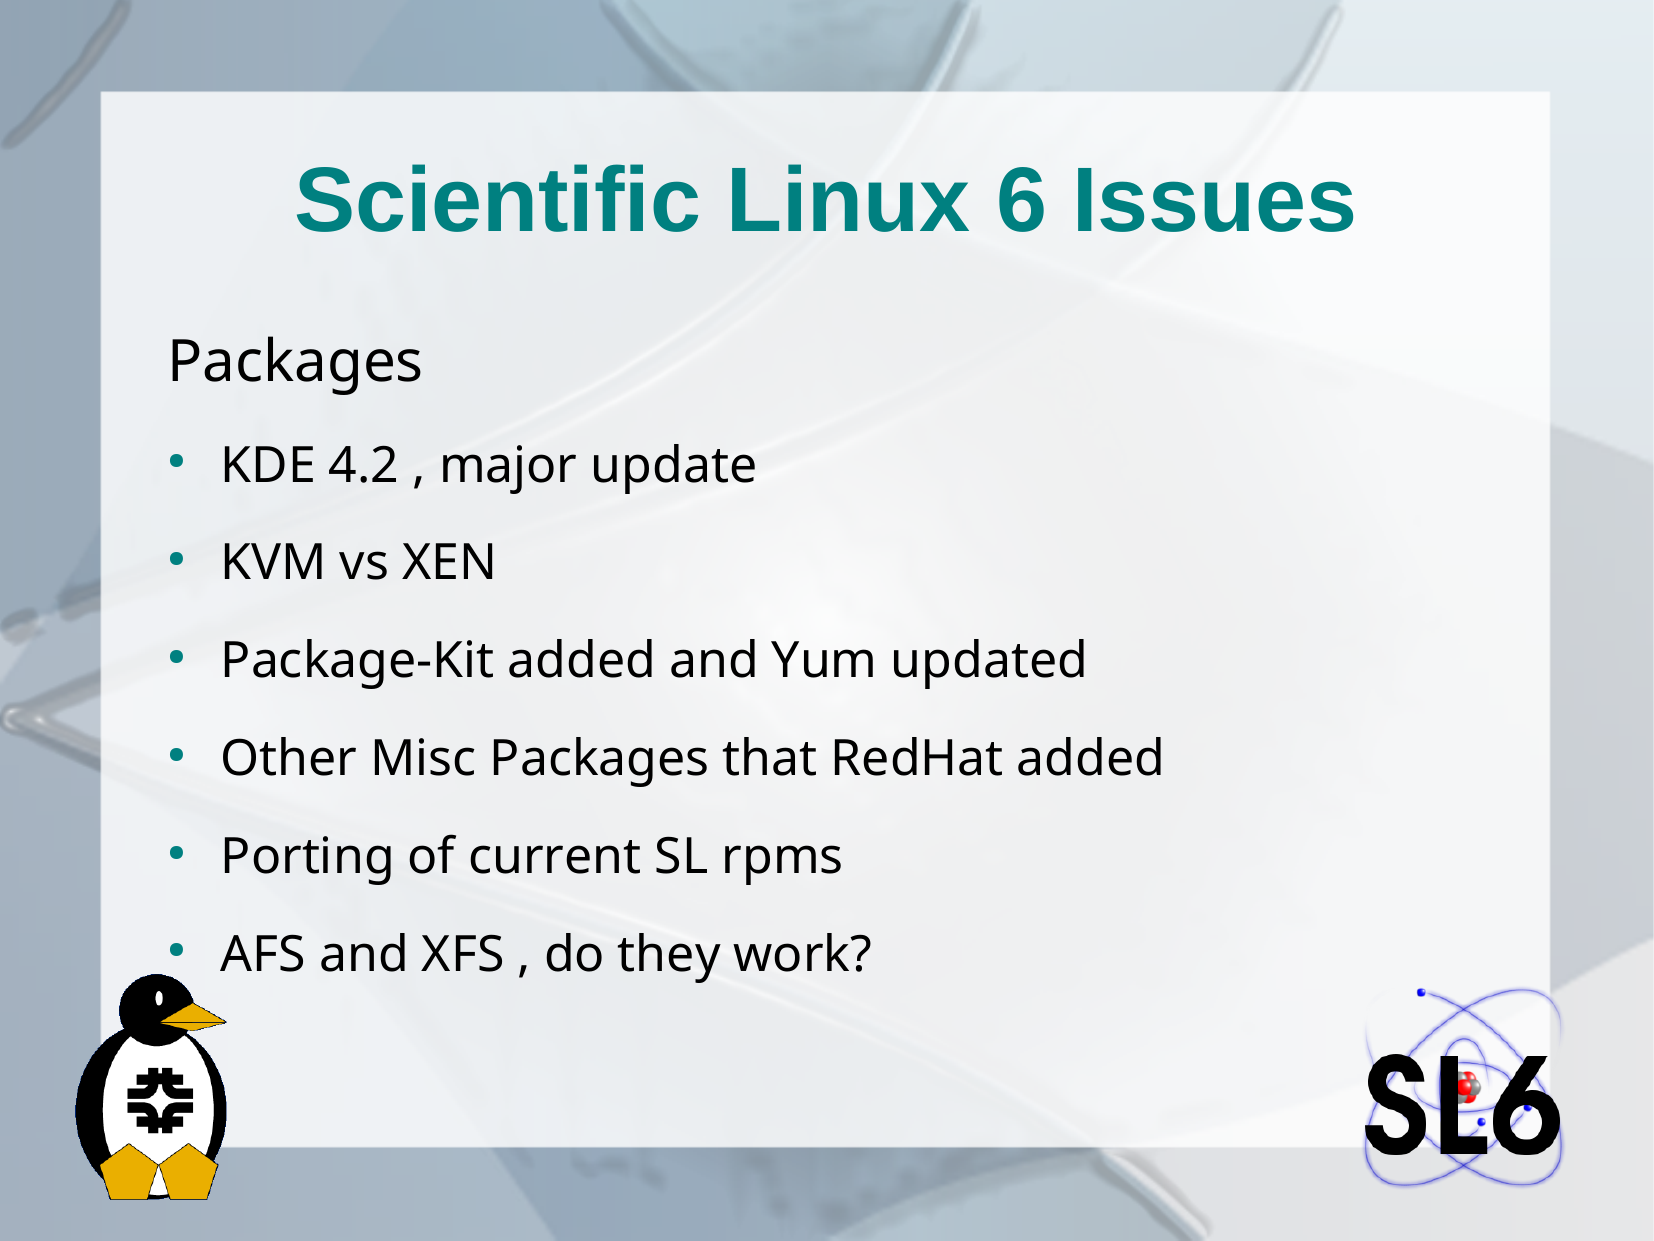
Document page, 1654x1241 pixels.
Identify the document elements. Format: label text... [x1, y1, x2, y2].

picture [0, 0, 1654, 1241]
title Scientific Linux 6 Issues [118, 96, 1536, 304]
list Packages KDE 4.2 , major update KVM vs XEN Package-Kit added and Yum updated Other Misc Packages that RedHat added Porting of current SL rpms AFS and XFS , do they work? [150, 319, 1463, 945]
